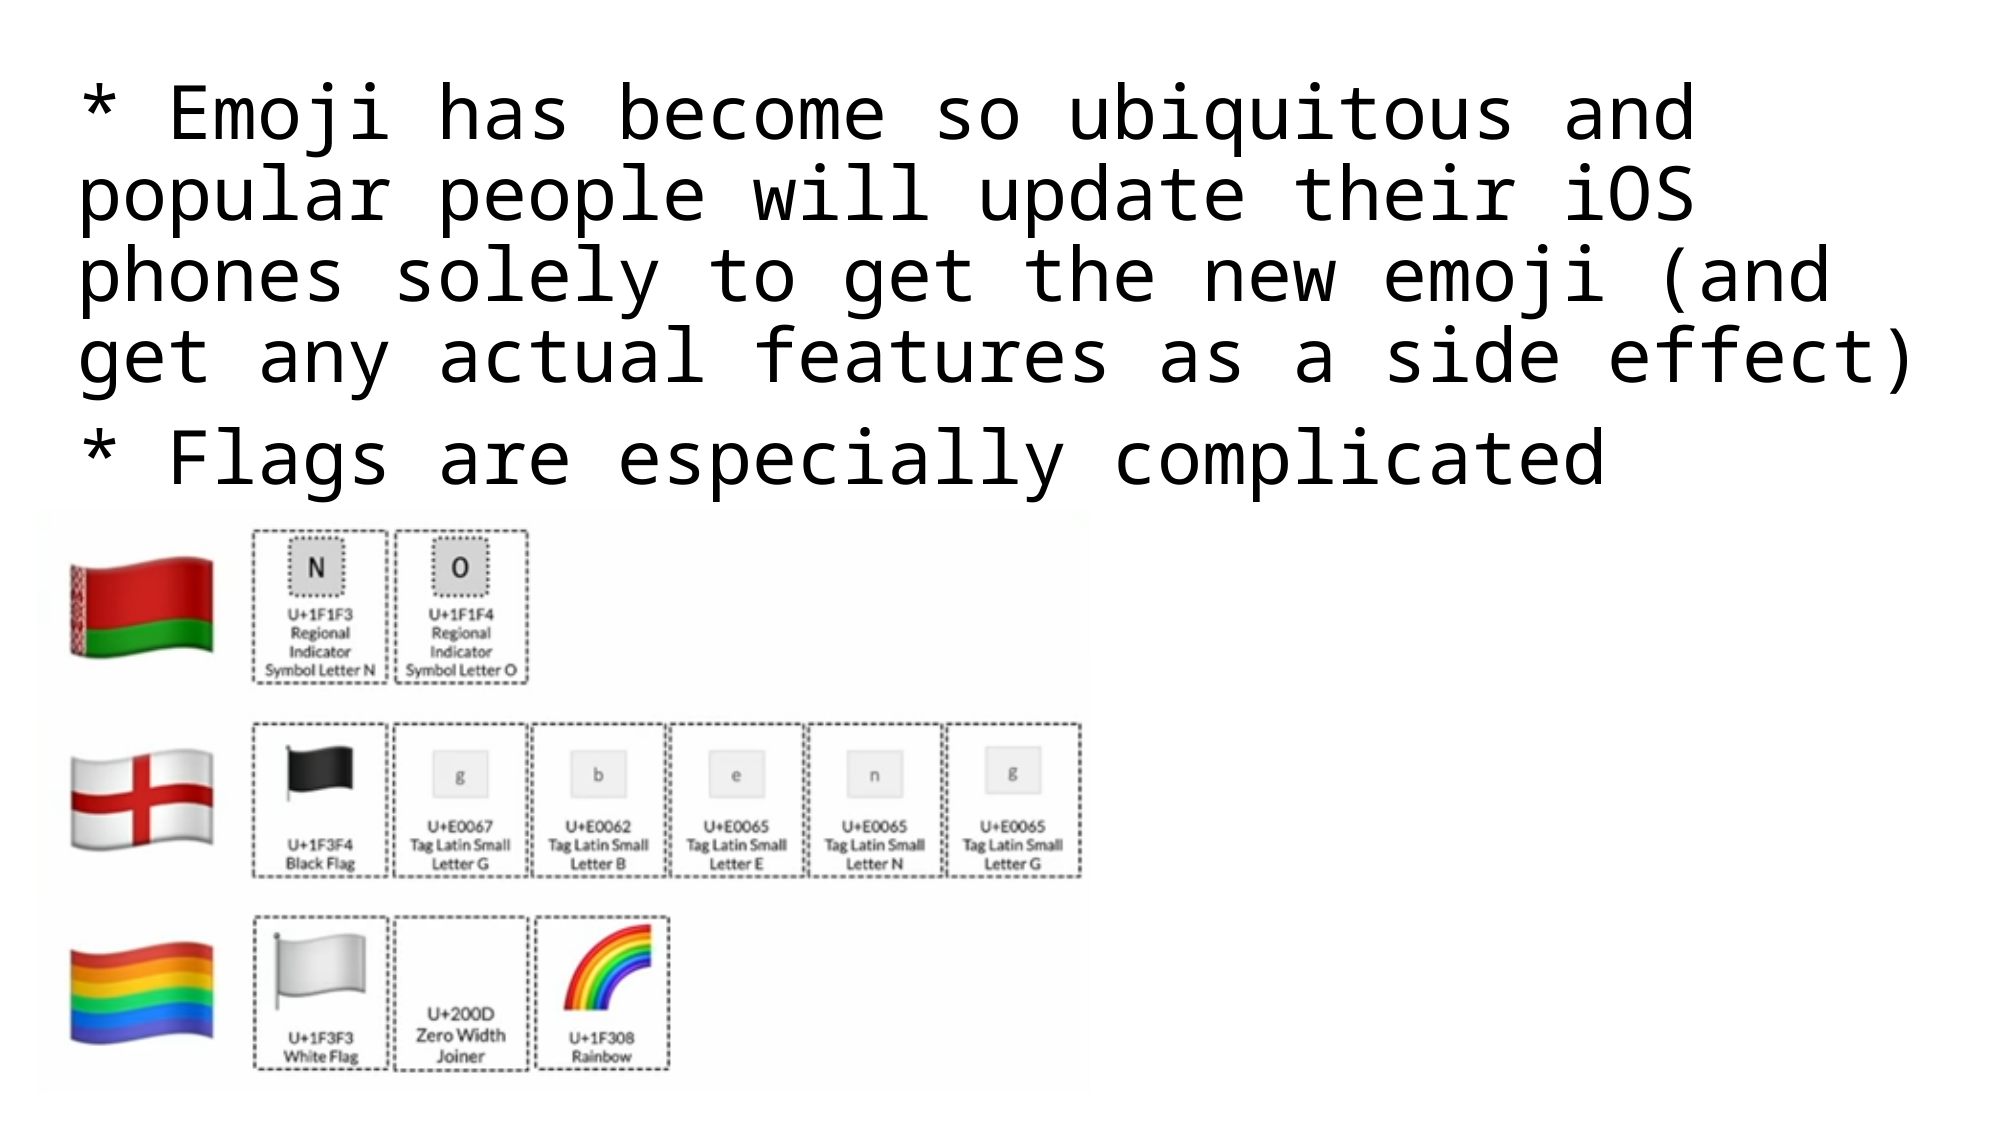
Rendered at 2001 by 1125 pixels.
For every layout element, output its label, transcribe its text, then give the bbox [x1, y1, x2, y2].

text_box * Emoji has become so ubiquitous and popular people will update their iOS phones solely to get the new emoji (and get any actual features as a side effect) * Flags are especially complicated [62, 67, 1941, 1069]
picture [37, 509, 1090, 1092]
